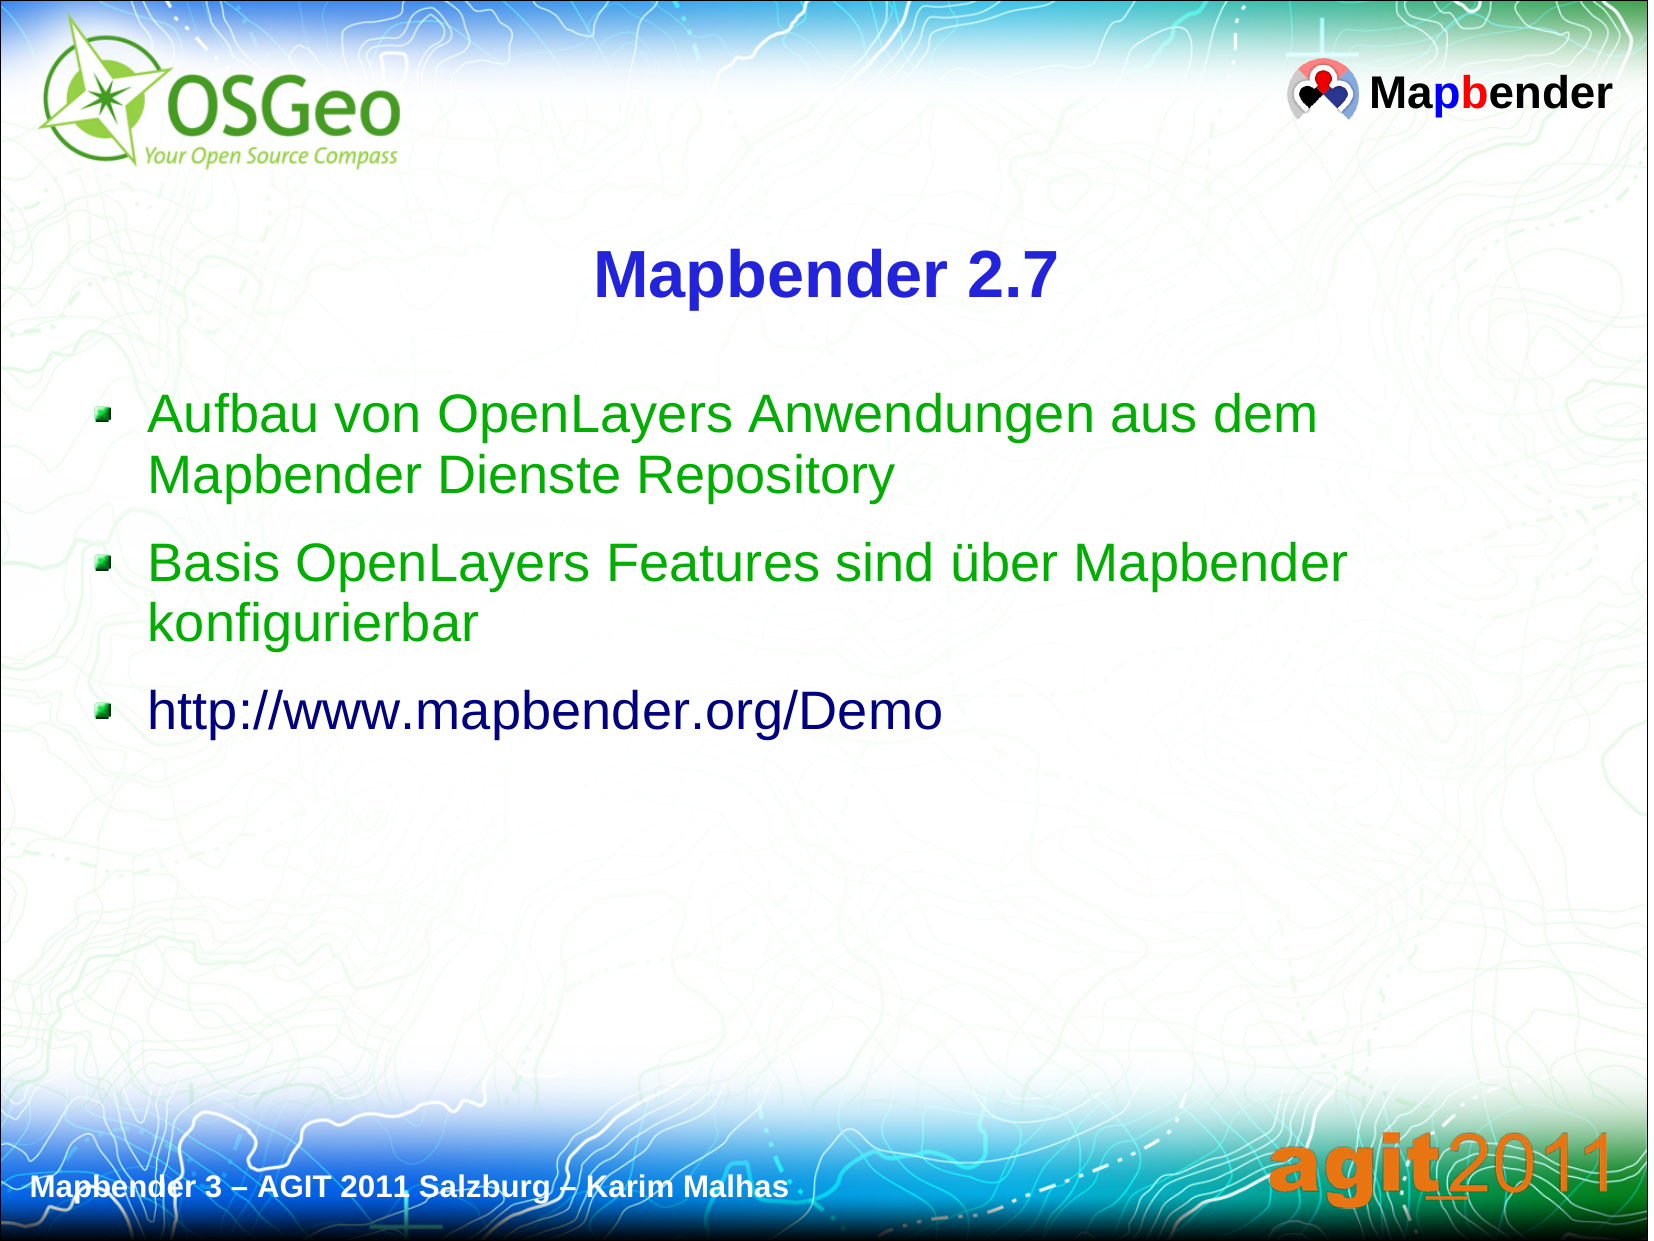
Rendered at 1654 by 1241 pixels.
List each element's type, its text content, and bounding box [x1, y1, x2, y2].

picture [1, 1, 1647, 1240]
list Aufbau von OpenLayers Anwendungen aus dem Mapbender Dienste Repository Basis OpenLayers Features sind über Mapbender konfigurierbar http://www.mapbender.org/Demo [76, 383, 1565, 1188]
title Mapbender 2.7 [82, 208, 1571, 342]
